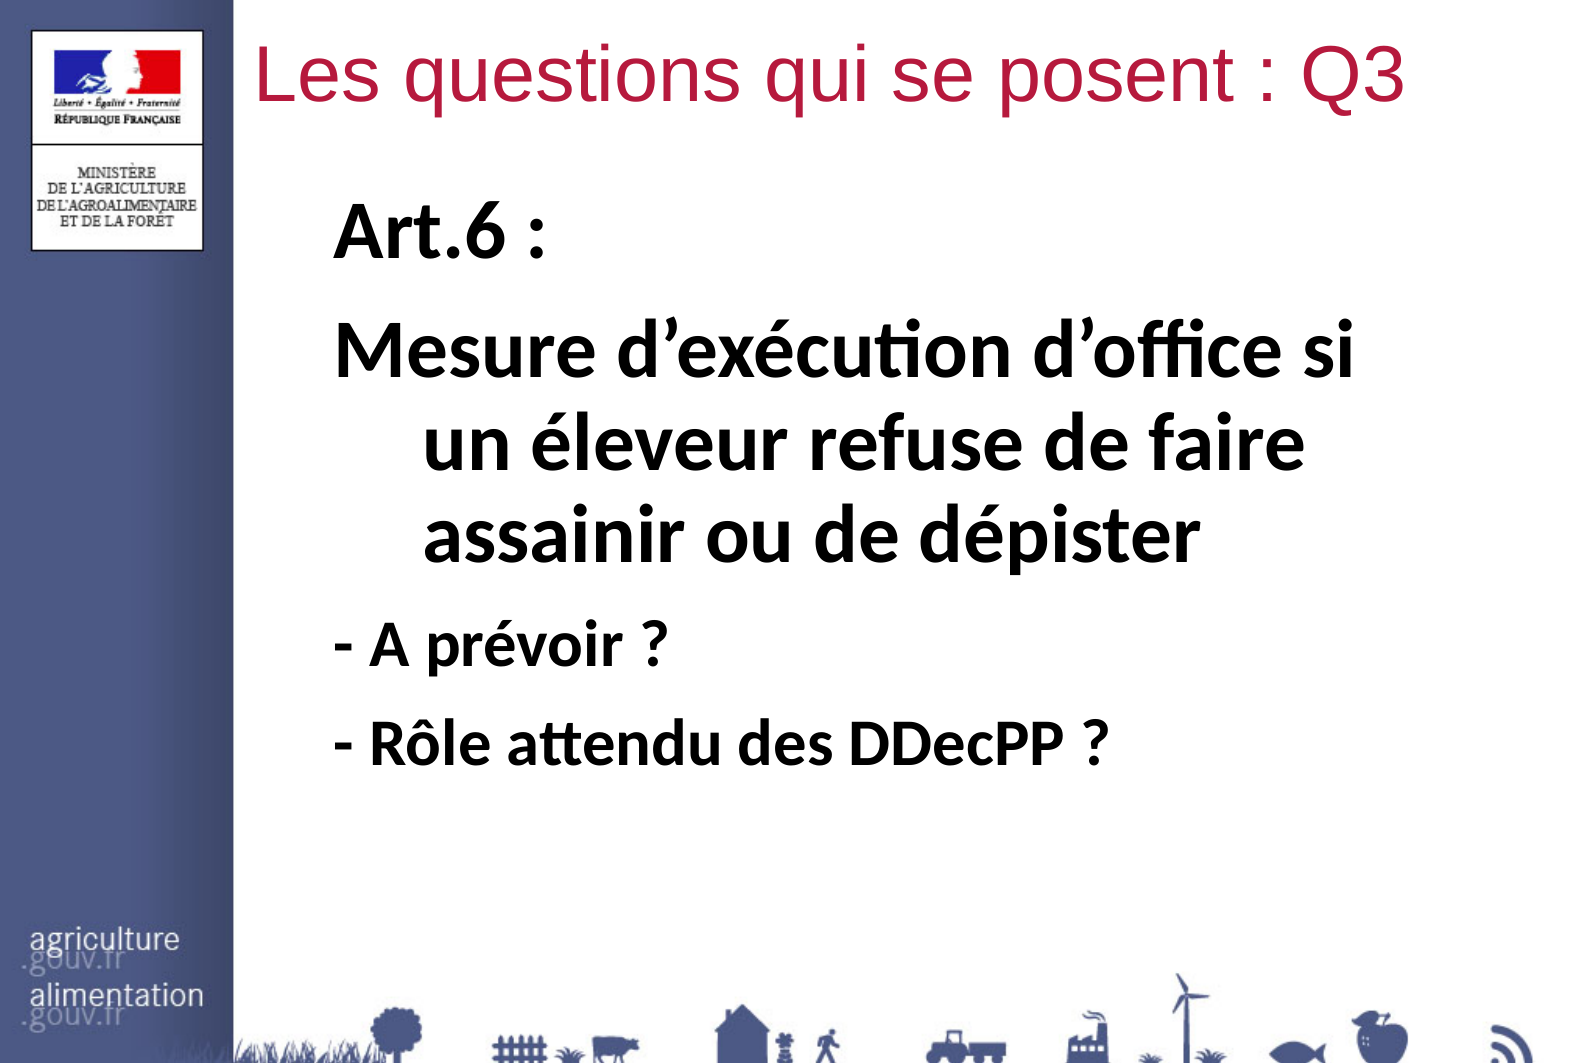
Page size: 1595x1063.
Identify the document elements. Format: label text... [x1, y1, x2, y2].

text_box Les questions qui se posent : Q3 [253, 0, 1519, 141]
text_box Art.6 : Mesure d’exécution d’office si un éleveur refuse de faire assainir ou de dépister - A prévoir ? - Rôle attendu des DDecPP ? [318, 177, 1442, 874]
picture [0, 0, 1595, 1063]
